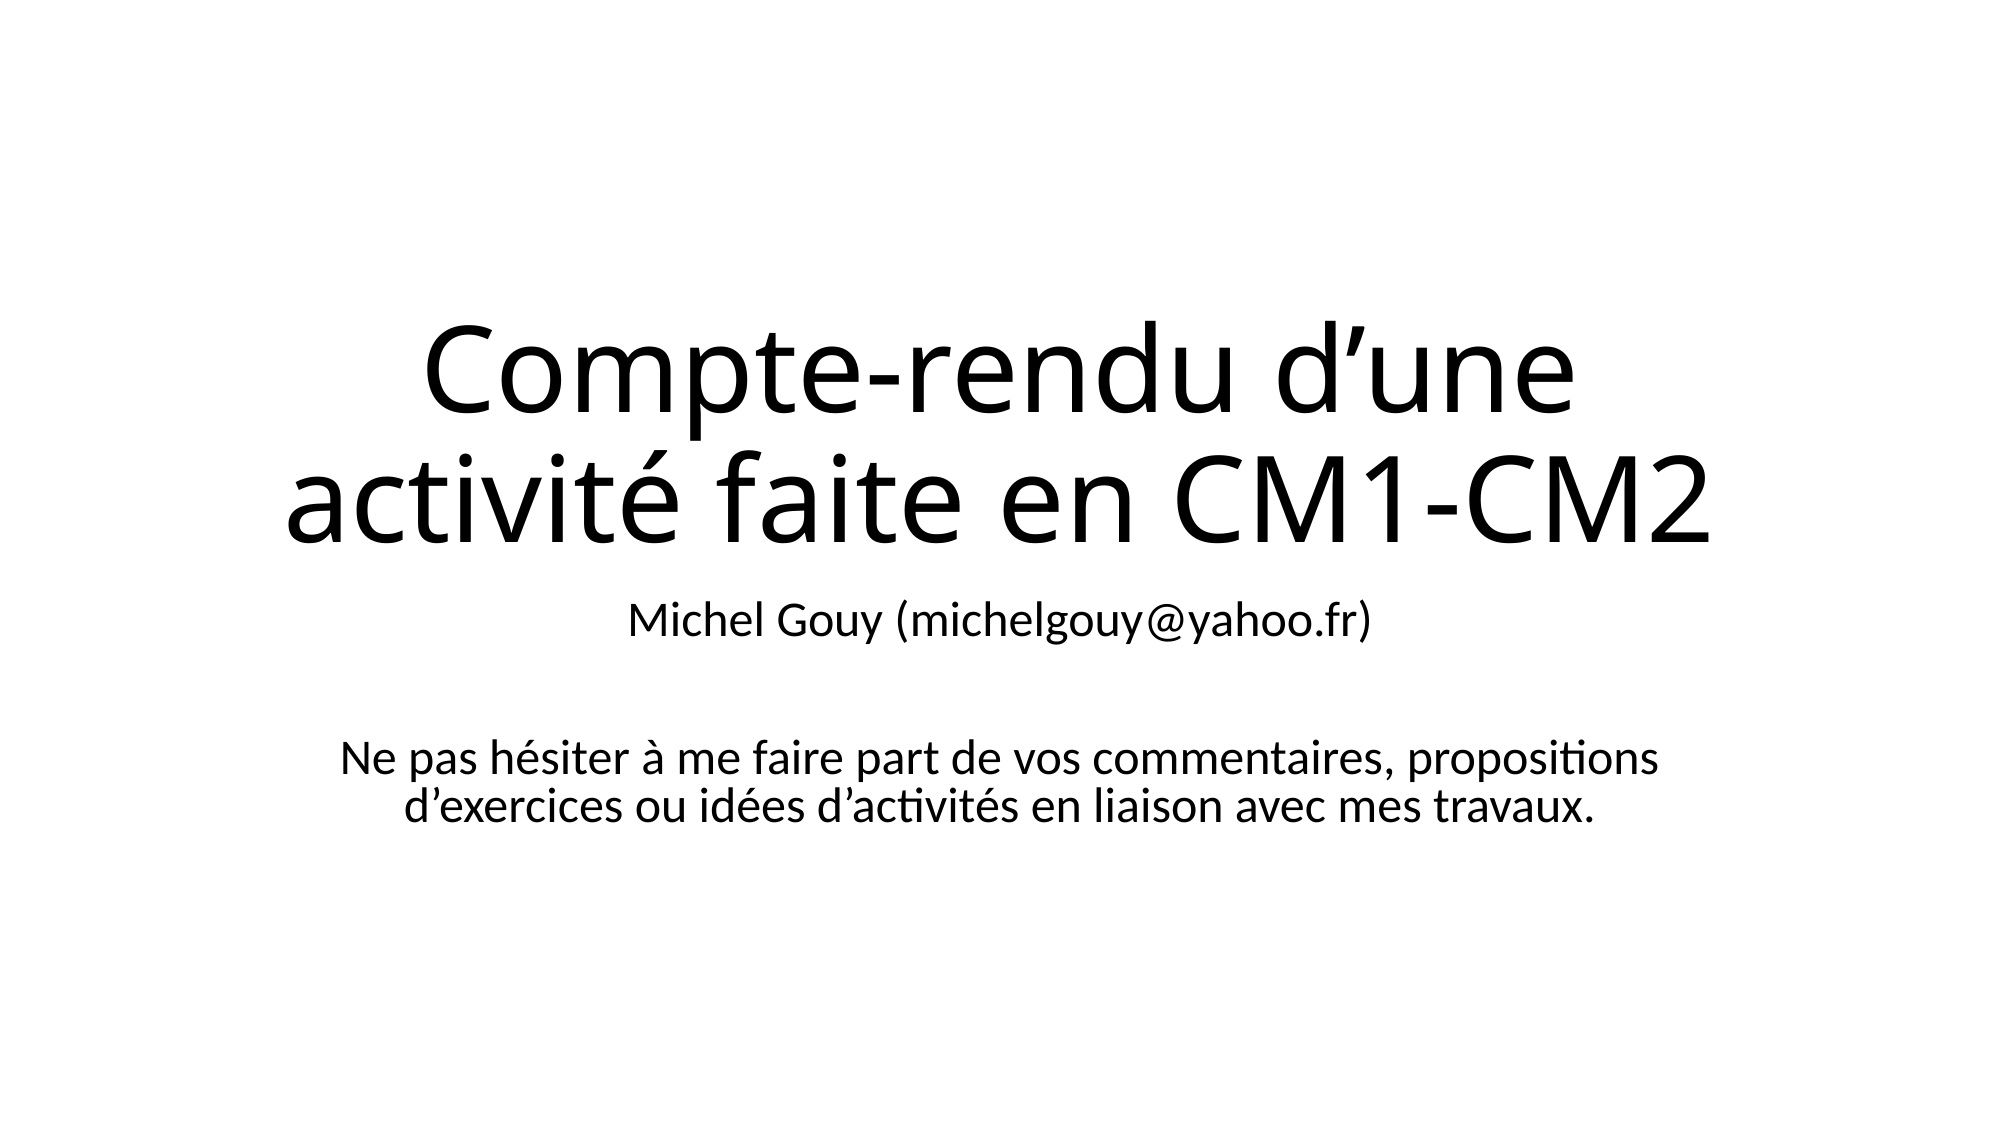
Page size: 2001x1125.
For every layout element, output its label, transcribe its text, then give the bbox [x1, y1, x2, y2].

subtitle Michel Gouy (michelgouy@yahoo.fr) Ne pas hésiter à me faire part de vos commentaires, propositions d’exercices ou idées d’activités en liaison avec mes travaux. [249, 590, 1750, 863]
title Compte-rendu d’une activité faite en CM1-CM2 [249, 184, 1750, 576]
